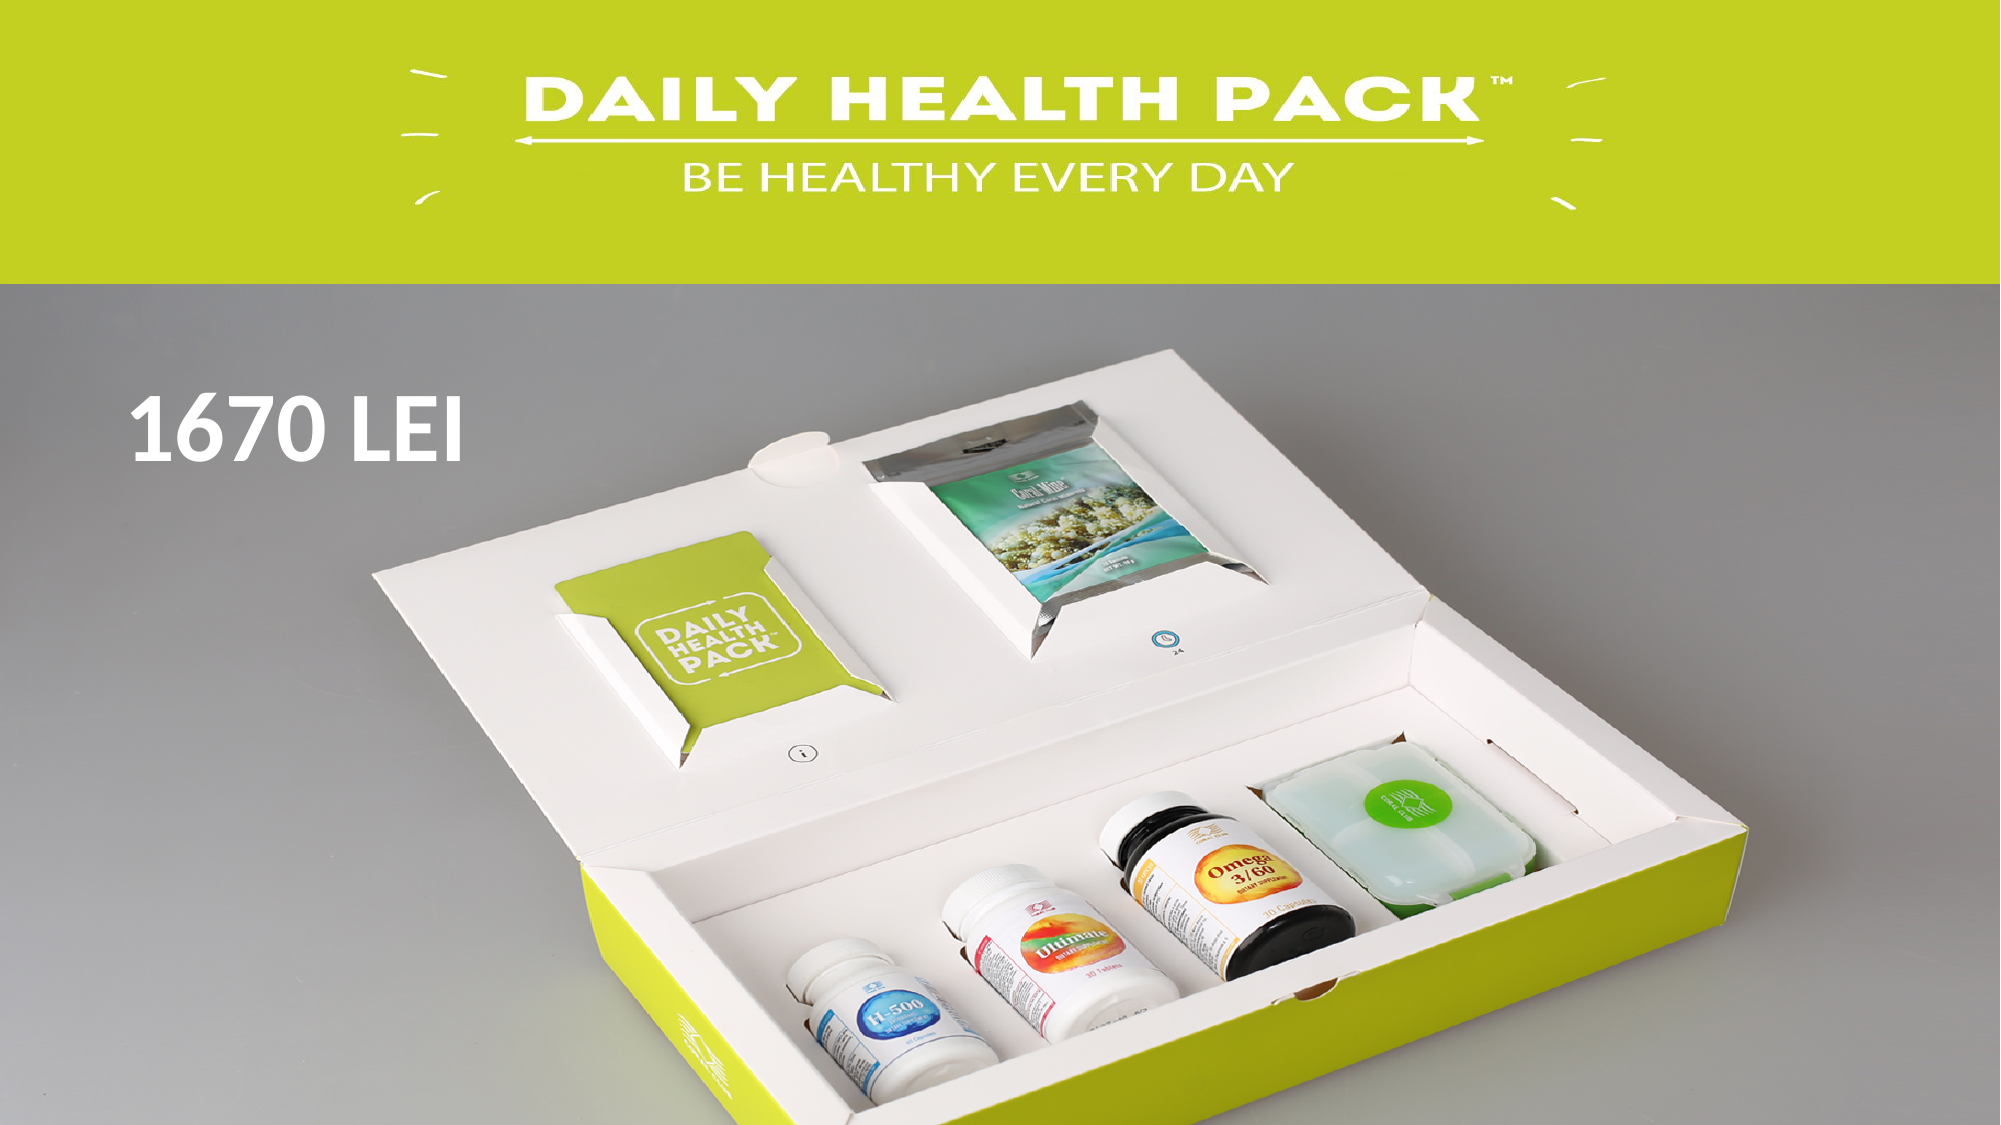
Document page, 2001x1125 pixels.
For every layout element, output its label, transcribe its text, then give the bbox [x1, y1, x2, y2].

text_box 1670 LEI [109, 353, 487, 491]
picture [0, 0, 2000, 1125]
